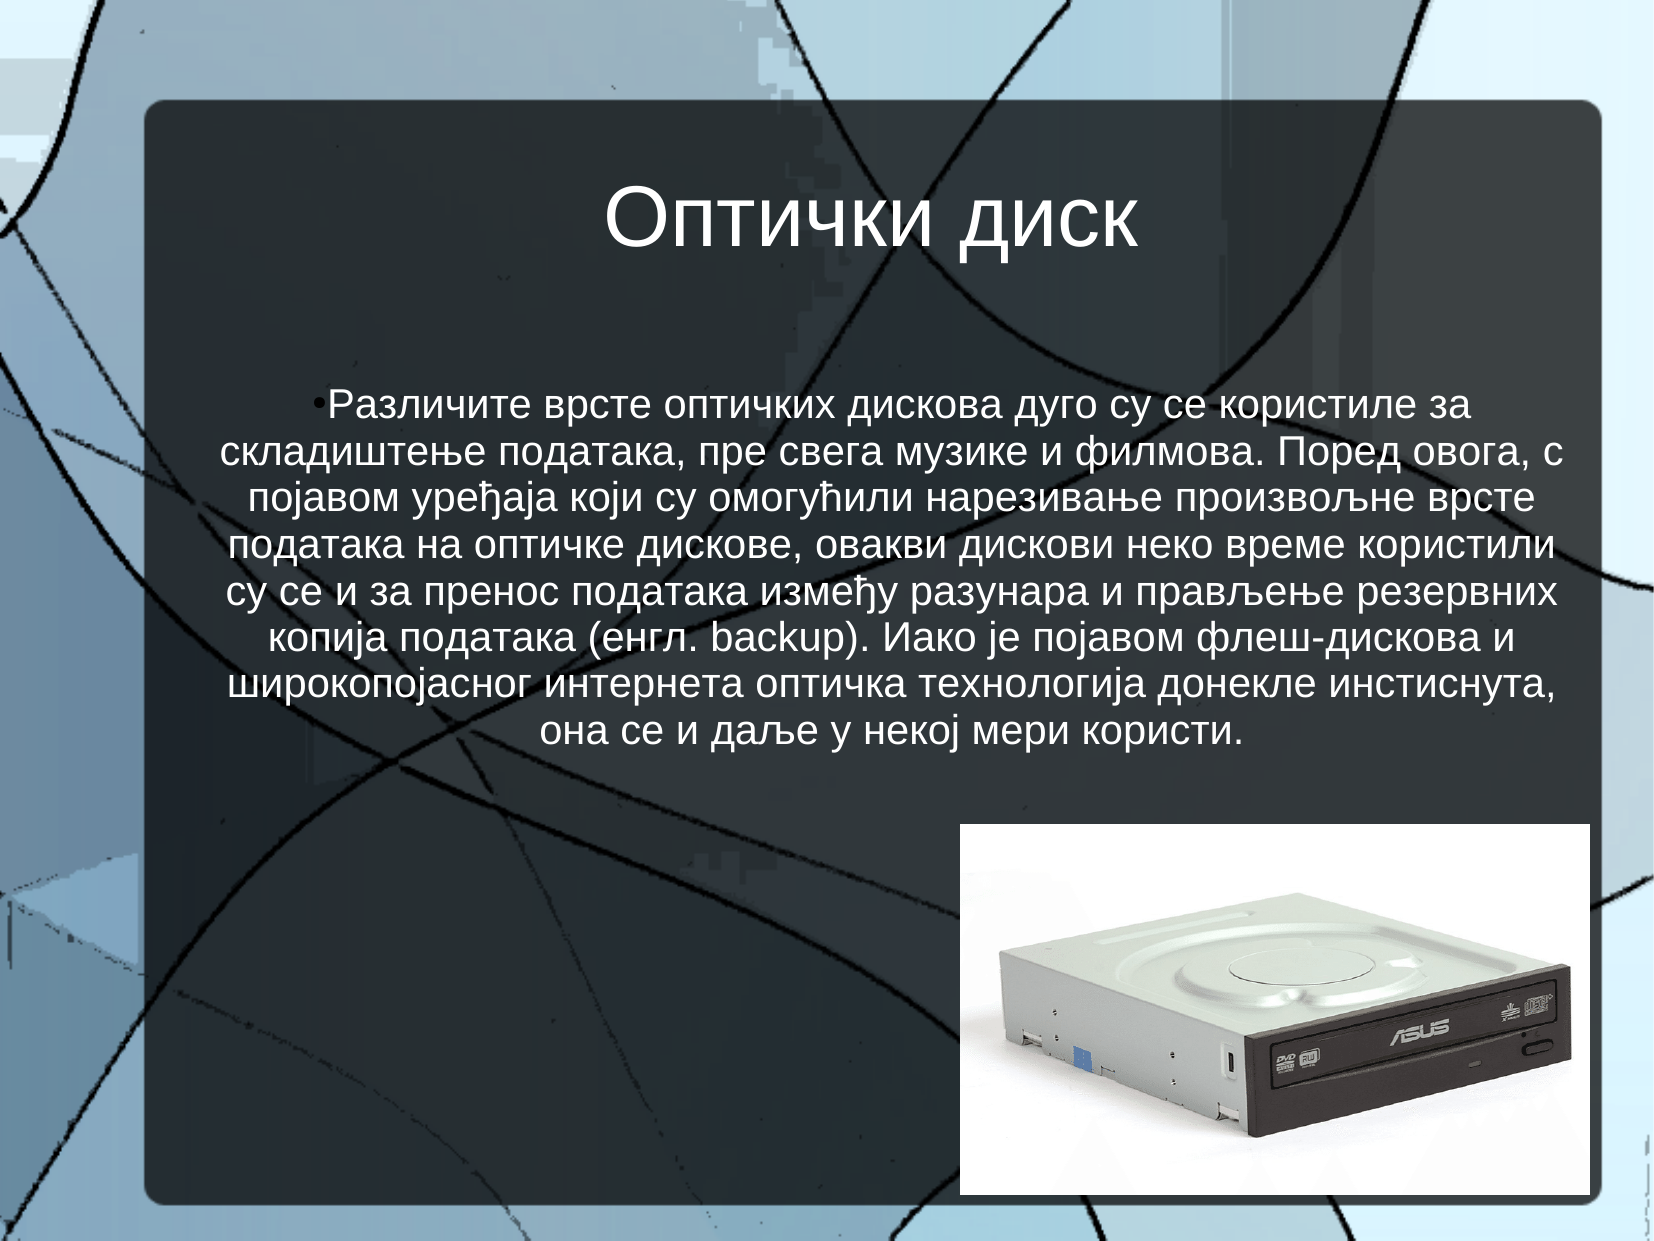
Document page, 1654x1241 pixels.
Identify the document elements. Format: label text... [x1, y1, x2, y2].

subtitle Различите врсте оптичких дискова дуго су се користиле за складиштење података, пре свега музике и филмова. Поред овога, с појавом уређаја који су омогућили нарезивање произвољне врсте података на оптичке дискове, овакви дискови неко време користили су се и за пренос података између разунара и прављење резервних копија података (енгл. backup). Иако је појавом флеш-дискова и широкопојасног интернета оптичка технологија донекле инстиснута, она се и даље у некој мери користи. [210, 225, 1575, 910]
picture [0, 0, 1654, 1241]
title Оптички диск [159, 108, 1583, 325]
